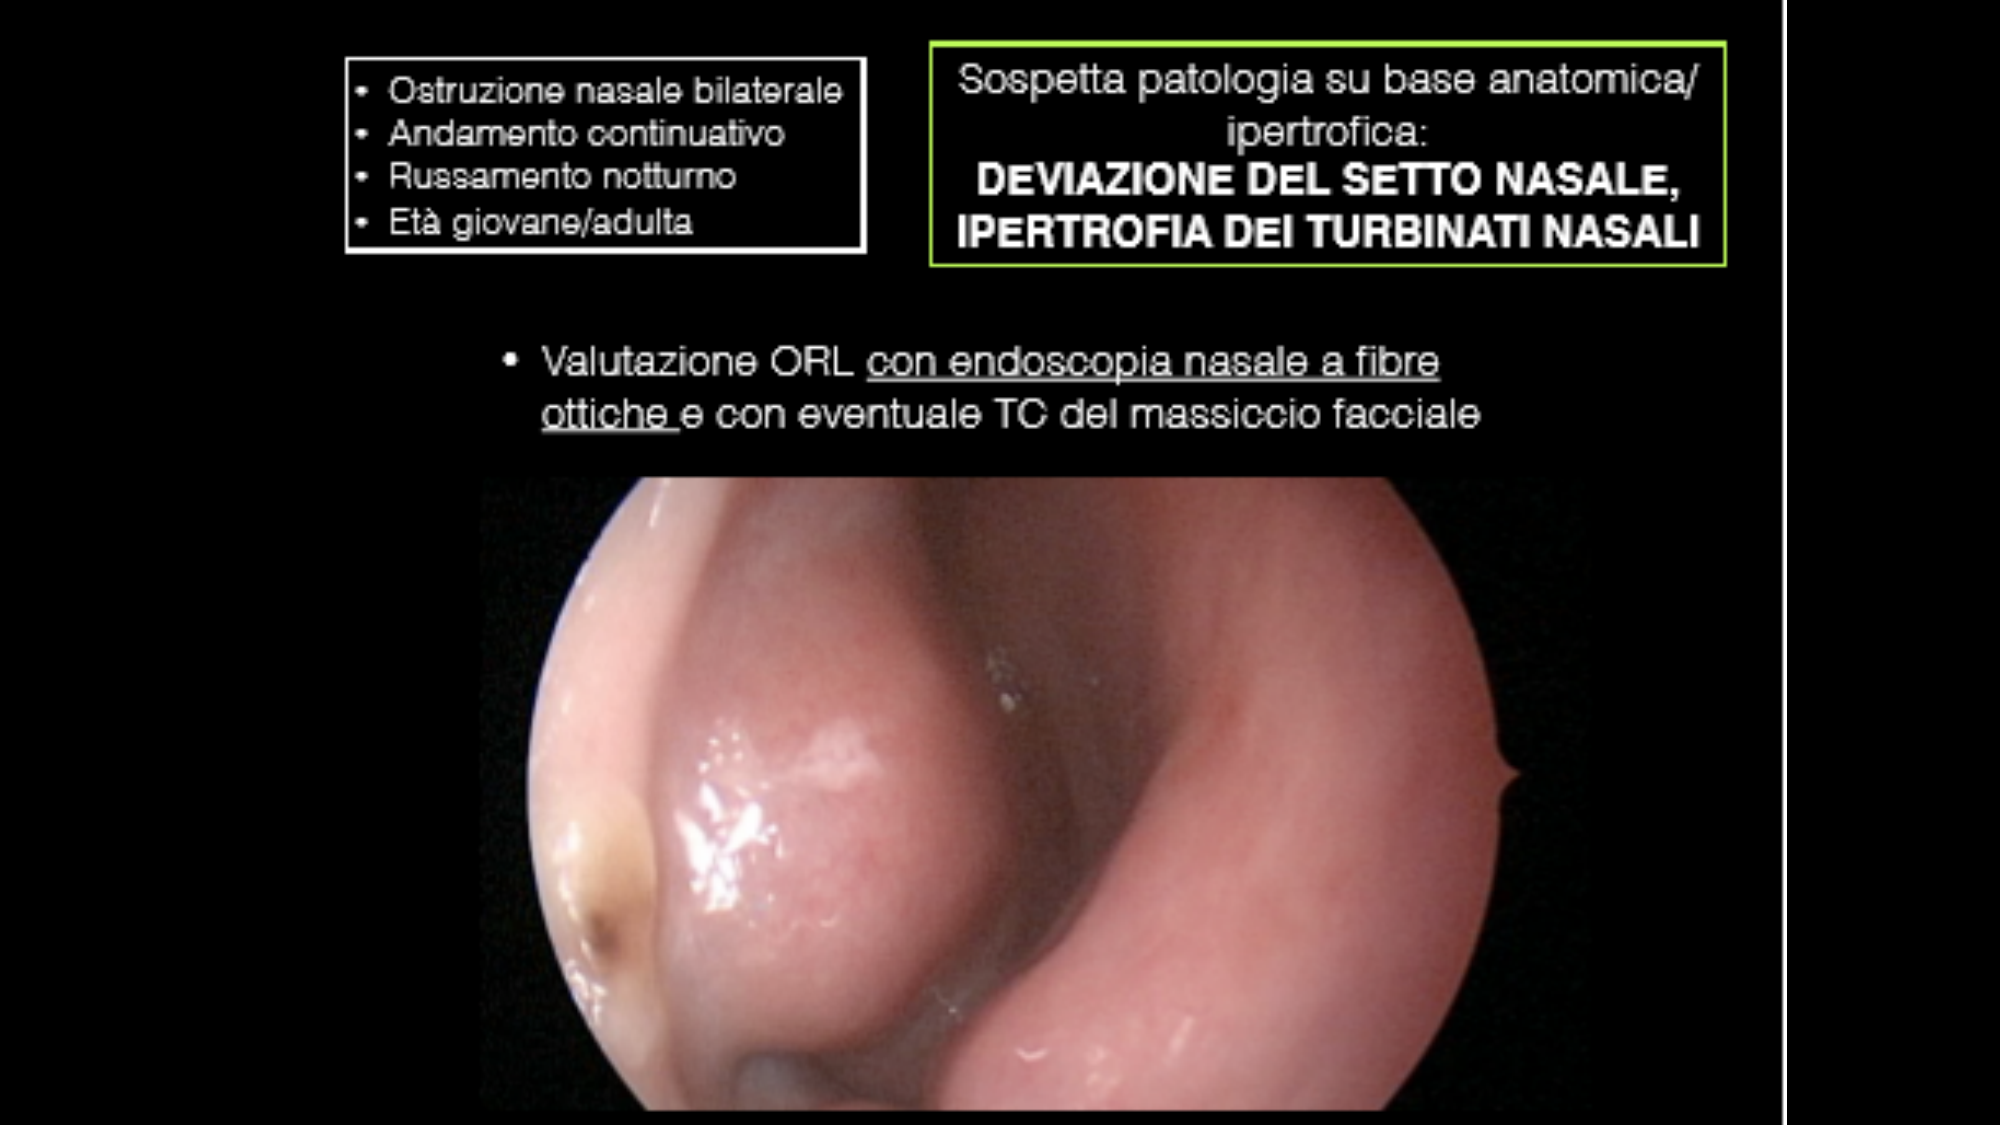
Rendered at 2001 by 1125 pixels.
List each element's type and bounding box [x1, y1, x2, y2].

picture [297, 0, 1787, 1125]
